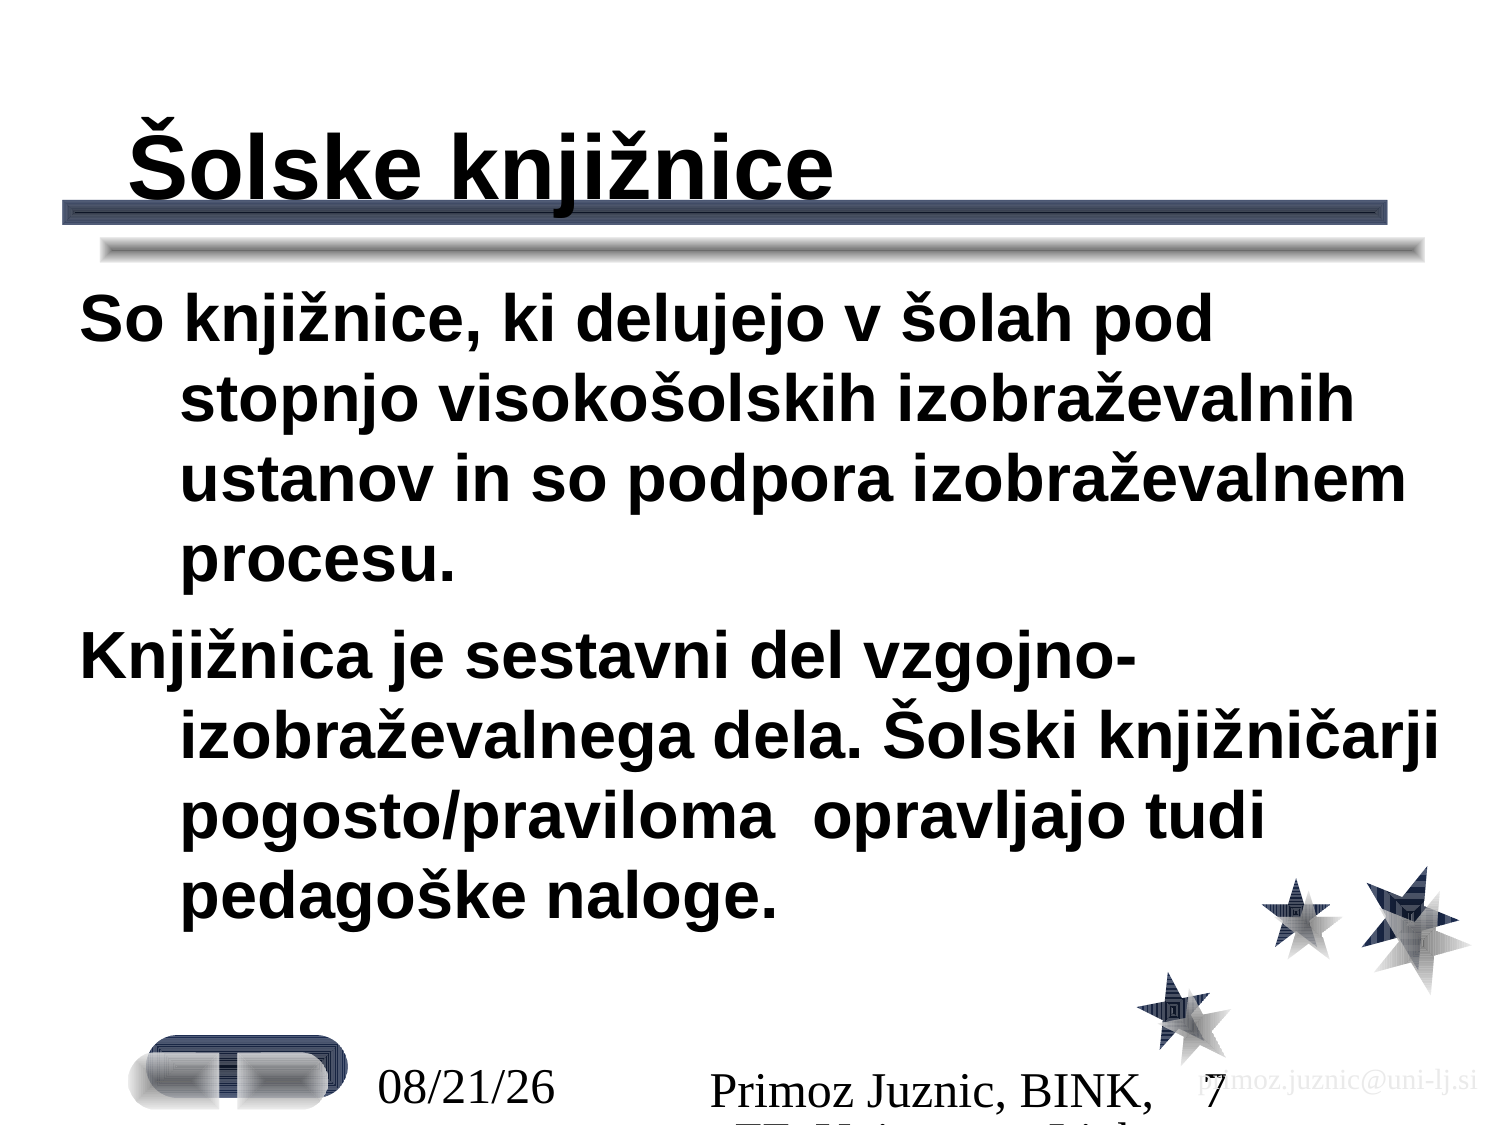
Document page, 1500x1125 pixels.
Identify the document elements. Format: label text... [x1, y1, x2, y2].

text_box So knjižnice, ki delujejo v šolah pod stopnjo visokošolskih izobraževalnih ustanov in so podpora izobraževalnem procesu. Knjižnica je sestavni del vzgojno-izobraževalnega dela. Šolski knjižničarji pogosto/praviloma opravljajo tudi pedagoške naloge. [64, 267, 1471, 1077]
title Šolske knjižnice [112, 37, 1388, 225]
